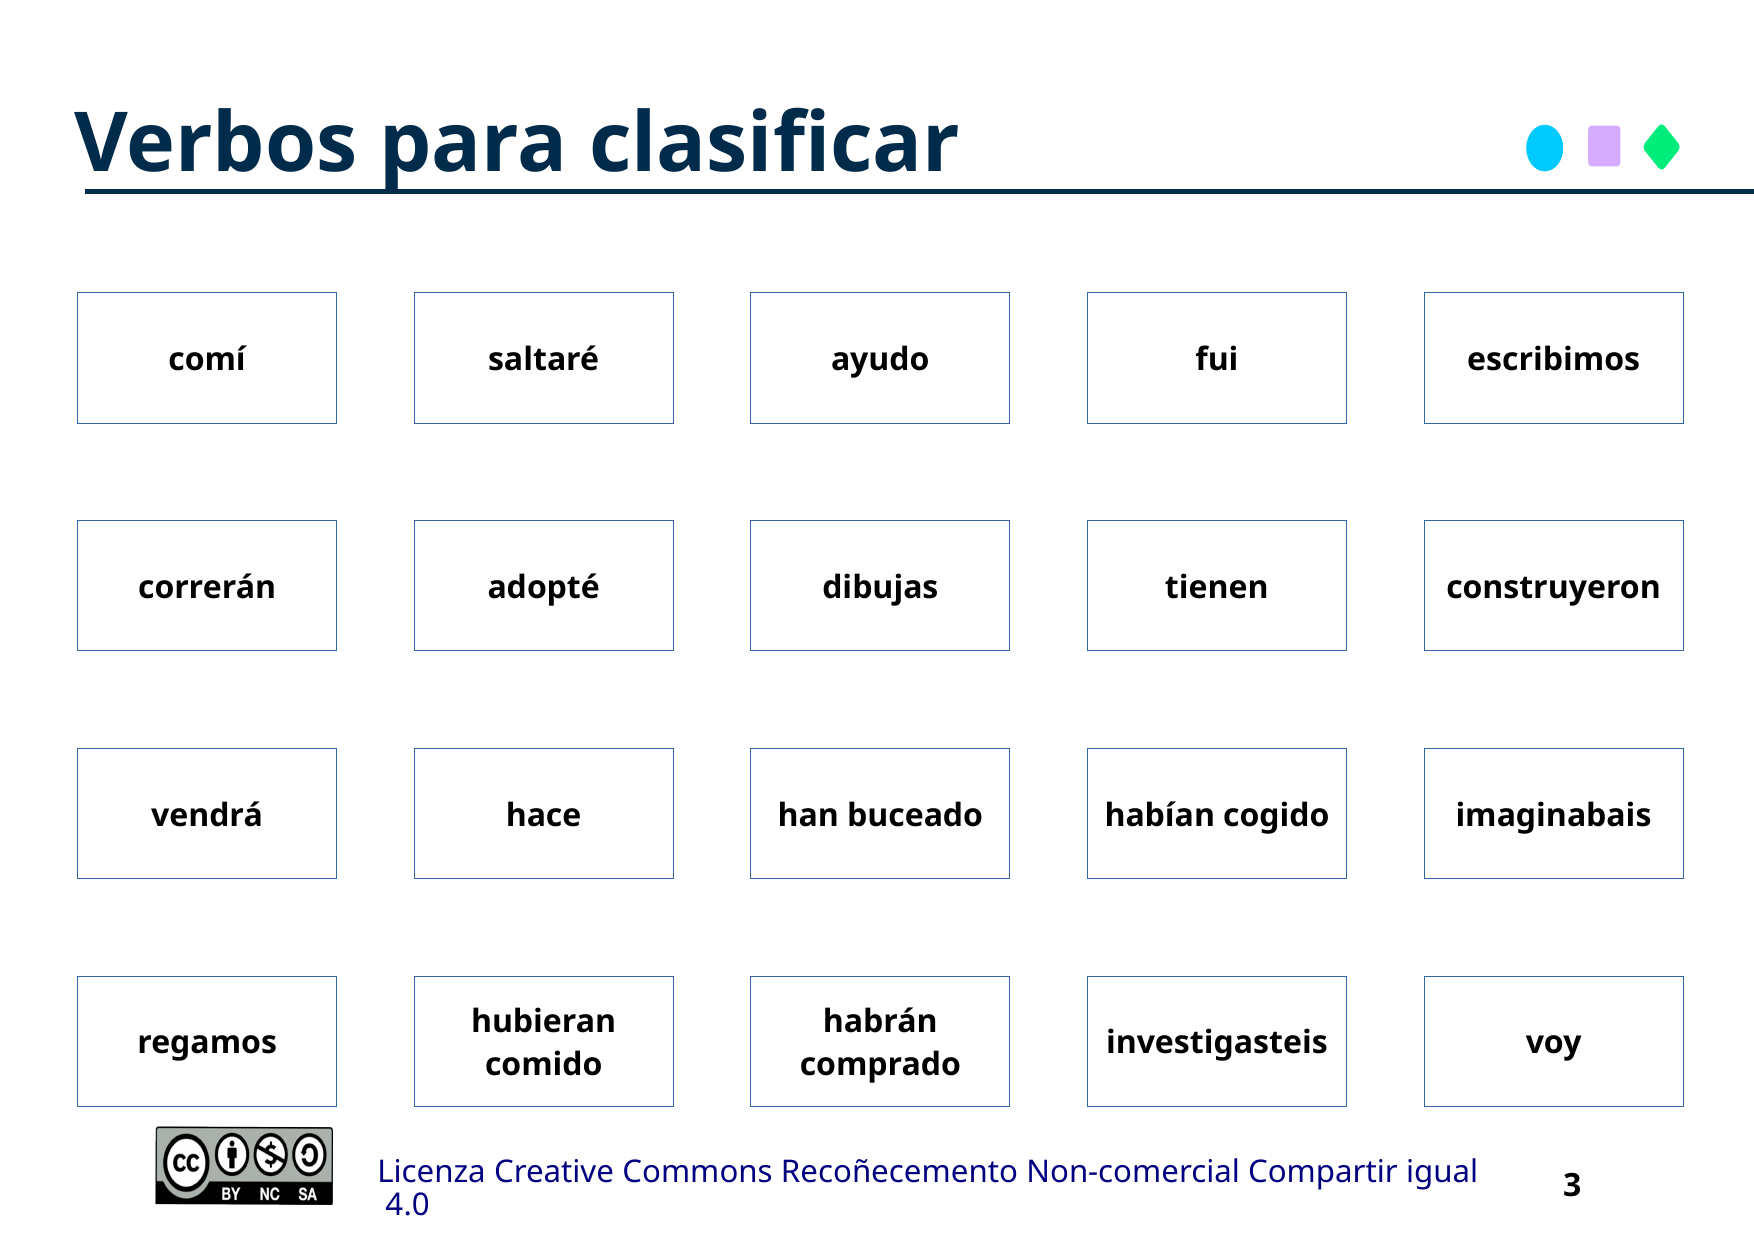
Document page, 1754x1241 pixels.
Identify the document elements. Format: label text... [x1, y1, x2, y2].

text_box hace [414, 748, 674, 879]
text_box dibujas [750, 520, 1010, 651]
text_box imaginabais [1424, 748, 1684, 879]
text_box regamos [77, 976, 337, 1107]
text_box investigasteis [1087, 976, 1347, 1107]
text_box Licenza Creative Commons Recoñecemento Non-comercial Compartir igual 4.0 [362, 1116, 1502, 1224]
text_box saltaré [414, 292, 674, 424]
text_box habrán comprado [750, 976, 1010, 1107]
text_box habían cogido [1087, 748, 1347, 879]
text_box hubieran comido [414, 976, 674, 1107]
text_box construyeron [1424, 520, 1684, 651]
text_box ayudo [750, 292, 1010, 424]
text_box escribimos [1424, 292, 1684, 424]
text_box vendrá [77, 748, 337, 879]
text_box correrán [77, 520, 337, 651]
text_box fui [1087, 292, 1347, 424]
text_box han buceado [750, 748, 1010, 879]
text_box adopté [414, 520, 674, 651]
picture [155, 1126, 333, 1205]
text_box tienen [1087, 520, 1347, 651]
text_box voy [1424, 976, 1684, 1107]
title Verbos para clasificar [74, 32, 1404, 196]
text_box comí [77, 292, 337, 424]
